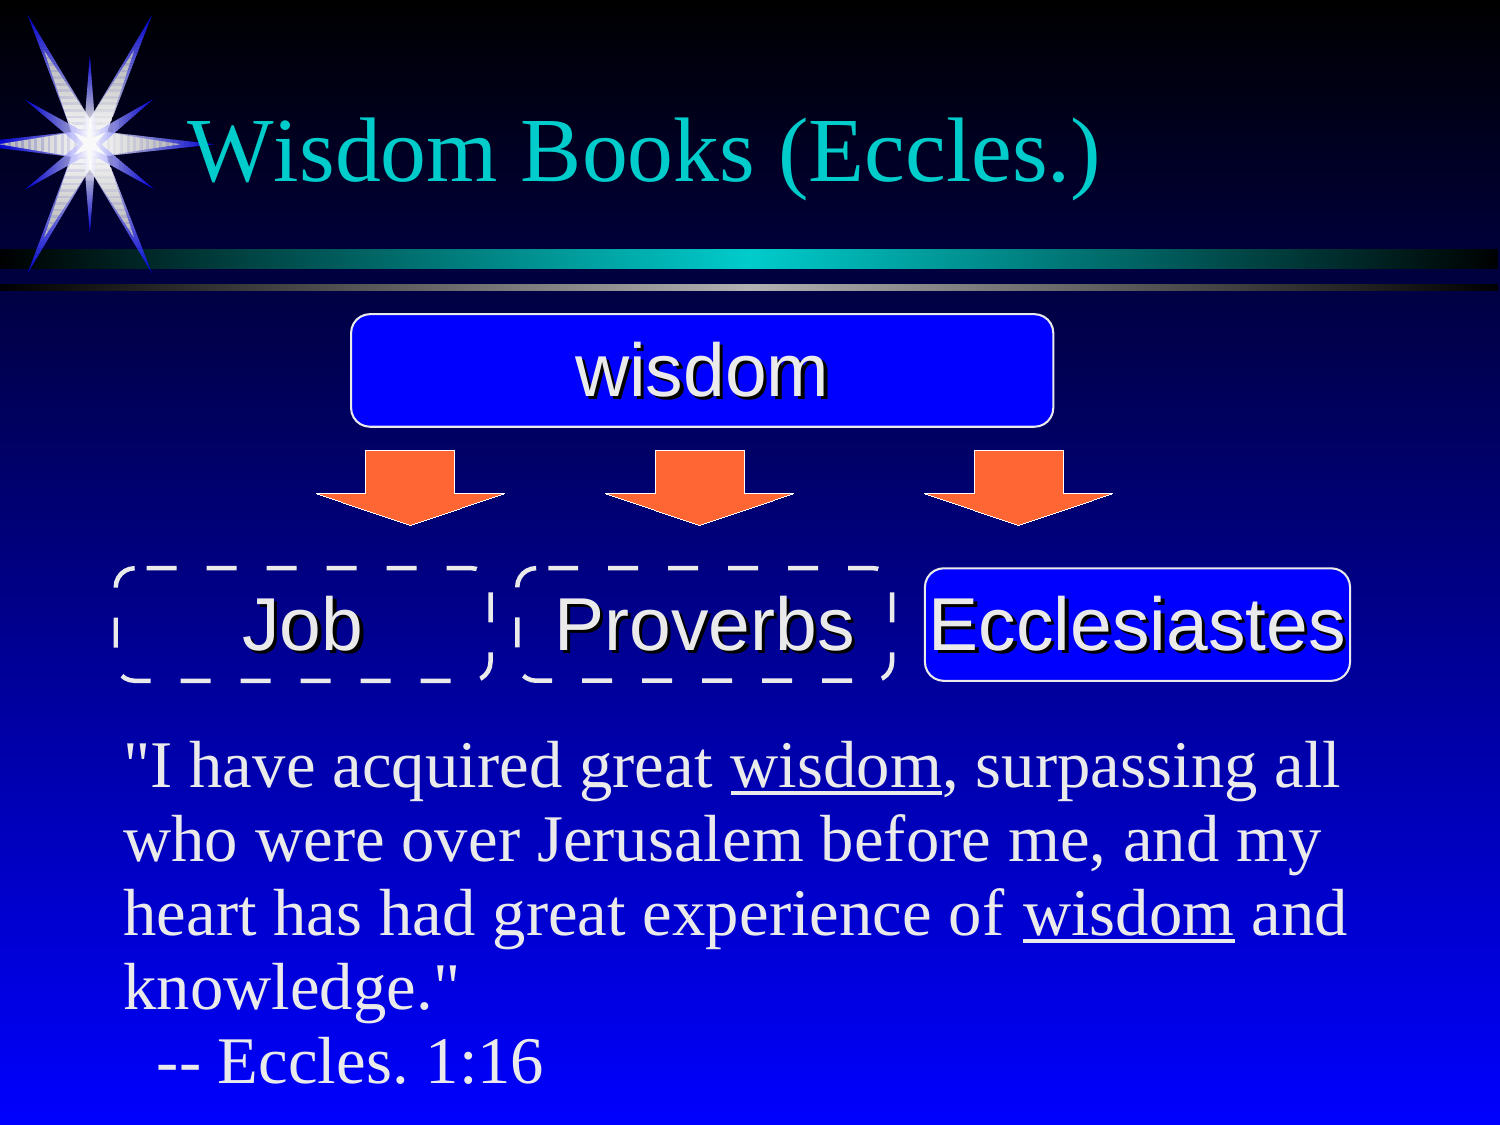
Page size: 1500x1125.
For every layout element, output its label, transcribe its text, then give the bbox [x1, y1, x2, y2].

text_box wisdom [351, 314, 1054, 427]
text_box Proverbs [517, 568, 893, 681]
title Wisdom Books (Eccles.) [187, 56, 1463, 244]
text_box Job [115, 568, 491, 681]
text_box "I have acquired great wisdom, surpassing all who were over Jerusalem before me, and my heart has had great experience of wisdom and knowledge." -- Eccles. 1:16 [108, 720, 1410, 1106]
text_box [924, 450, 1113, 526]
text_box Ecclesiastes [924, 568, 1351, 681]
text_box [605, 450, 794, 526]
text_box [316, 450, 505, 526]
